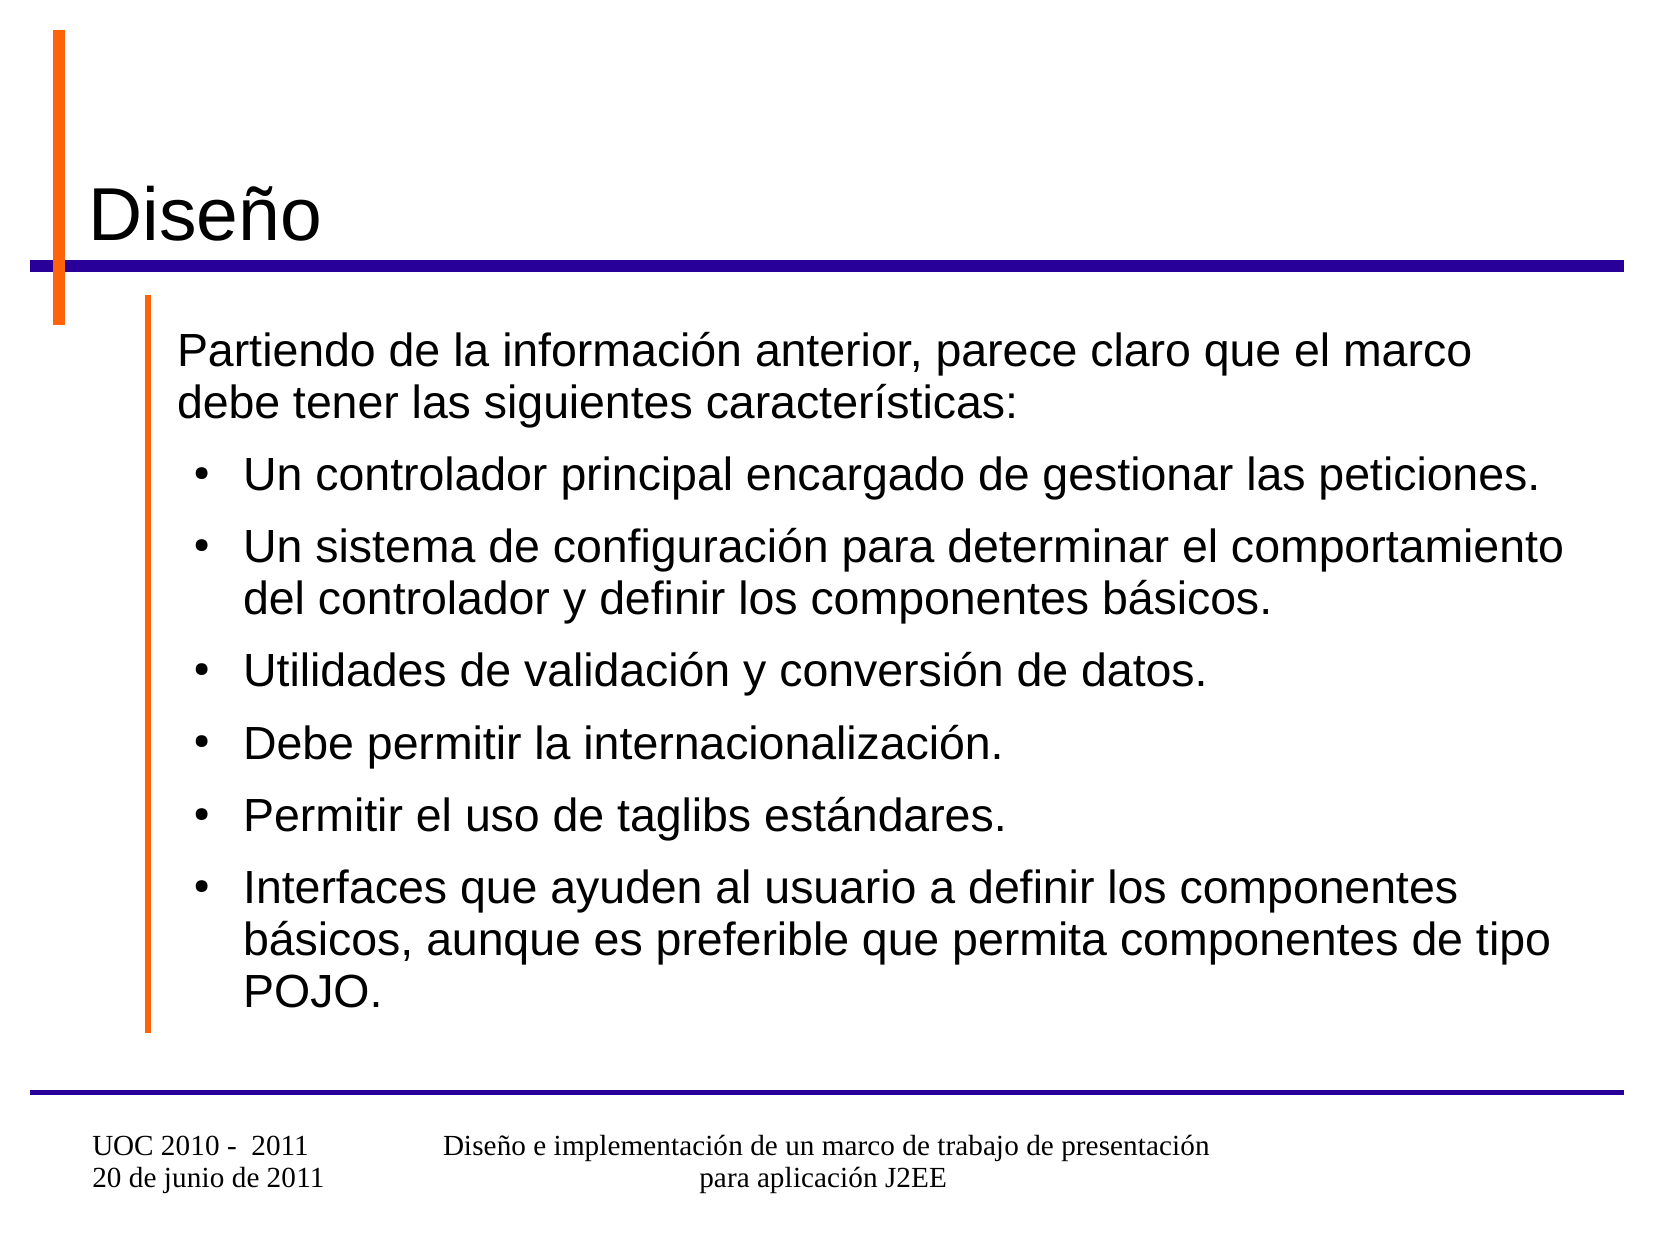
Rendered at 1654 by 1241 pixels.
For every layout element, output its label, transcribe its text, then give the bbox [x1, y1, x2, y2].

list Partiendo de la información anterior, parece claro que el marco debe tener las siguientes características: Un controlador principal encargado de gestionar las peticiones. Un sistema de configuración para determinar el comportamiento del controlador y definir los componentes básicos. Utilidades de validación y conversión de datos. Debe permitir la internacionalización. Permitir el uso de taglibs estándares. Interfaces que ayuden al usuario a definir los componentes básicos, aunque es preferible que permita componentes de tipo POJO. [177, 324, 1571, 1034]
title Diseño [88, 49, 944, 257]
